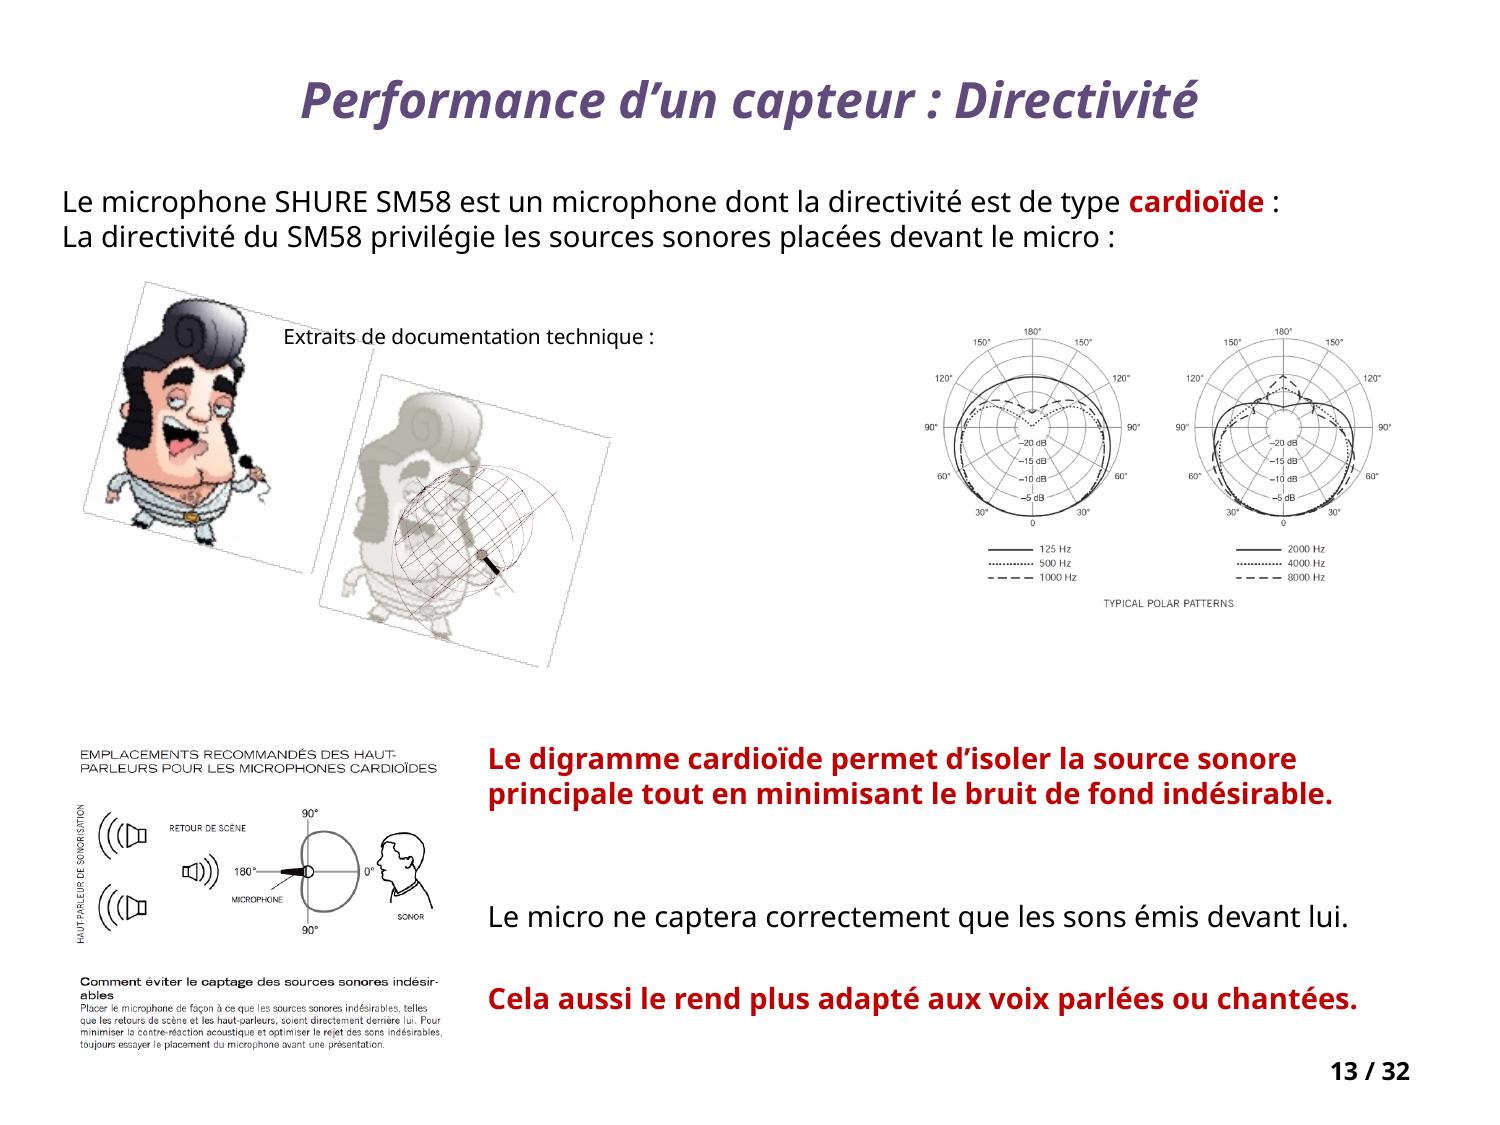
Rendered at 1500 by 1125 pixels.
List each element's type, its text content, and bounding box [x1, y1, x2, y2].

title Performance d’un capteur : Directivité [75, 45, 1425, 153]
list Le microphone SHURE SM58 est un microphone dont la directivité est de type cardioïde : La directivité du SM58 privilégie les sources sonores placées devant le micro : Extraits de documentation technique : Le digramme cardioïde permet d’isoler la source sonore principale tout en minimisant le bruit de fond indésirable. Le micro ne captera correctement que les sons émis devant lui. Cela aussi le rend plus adapté aux voix parlées ou chantées. [46, 175, 1454, 1079]
picture [339, 410, 592, 657]
picture [58, 738, 457, 1061]
picture [902, 308, 1427, 613]
slide_number <numéro> / 32 [1074, 1042, 1425, 1103]
